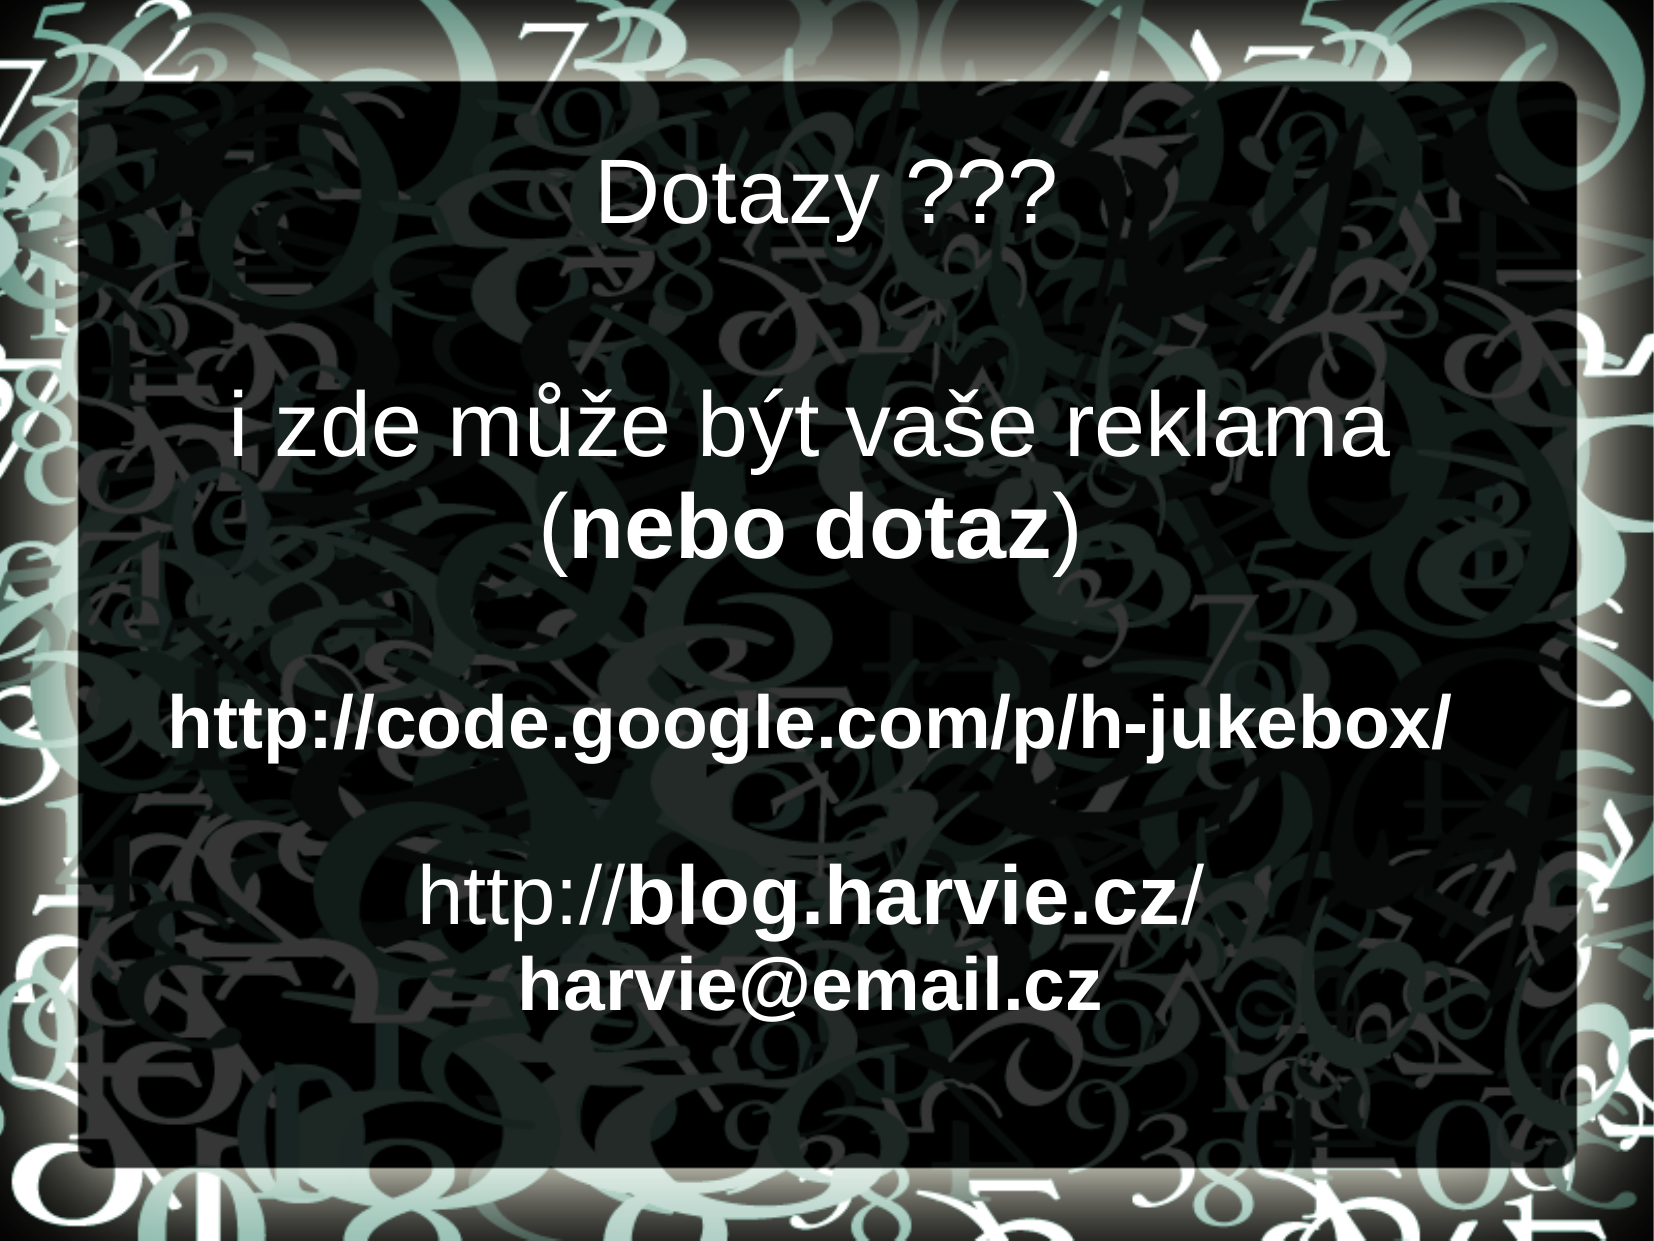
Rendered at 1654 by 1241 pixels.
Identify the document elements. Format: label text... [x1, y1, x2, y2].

picture [0, 0, 1654, 1241]
subtitle i zde může být vaše reklama (nebo dotaz) http://code.google.com/p/h-jukebox/ http://blog.harvie.cz/ harvie@email.cz [115, 263, 1506, 1034]
title Dotazy ??? [82, 88, 1571, 296]
